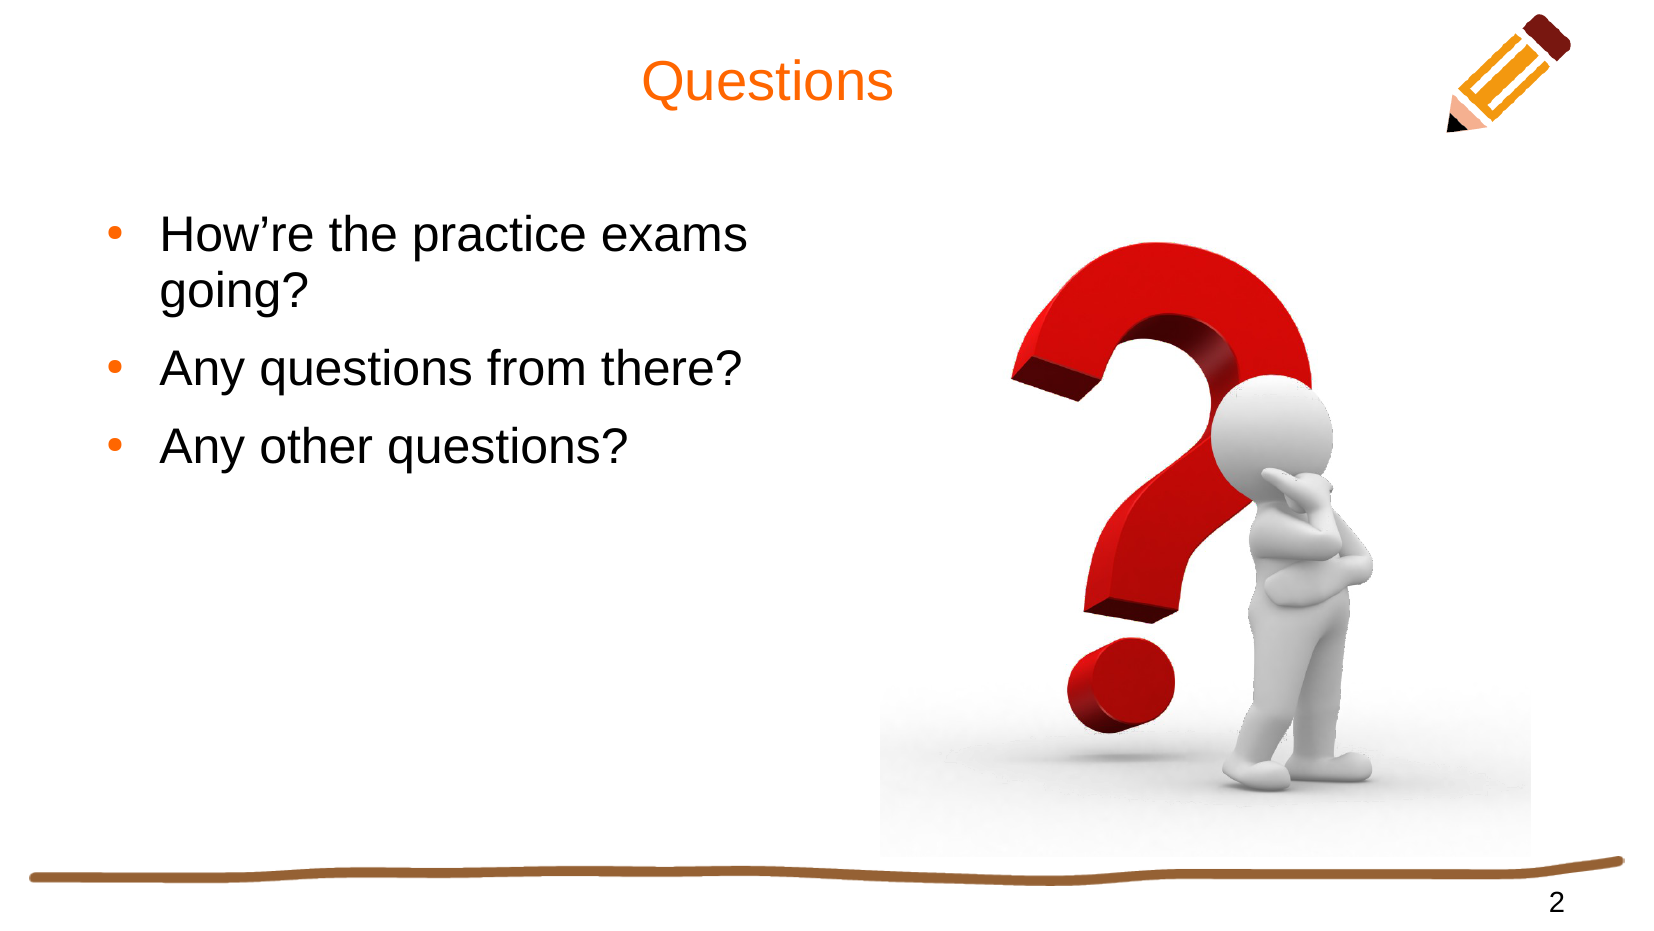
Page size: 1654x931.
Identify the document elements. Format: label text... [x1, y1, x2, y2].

title Questions [88, 29, 1447, 133]
list How’re the practice exams going? Any questions from there? Any other questions? [88, 206, 809, 857]
picture [1446, 14, 1571, 133]
picture [29, 206, 1625, 886]
